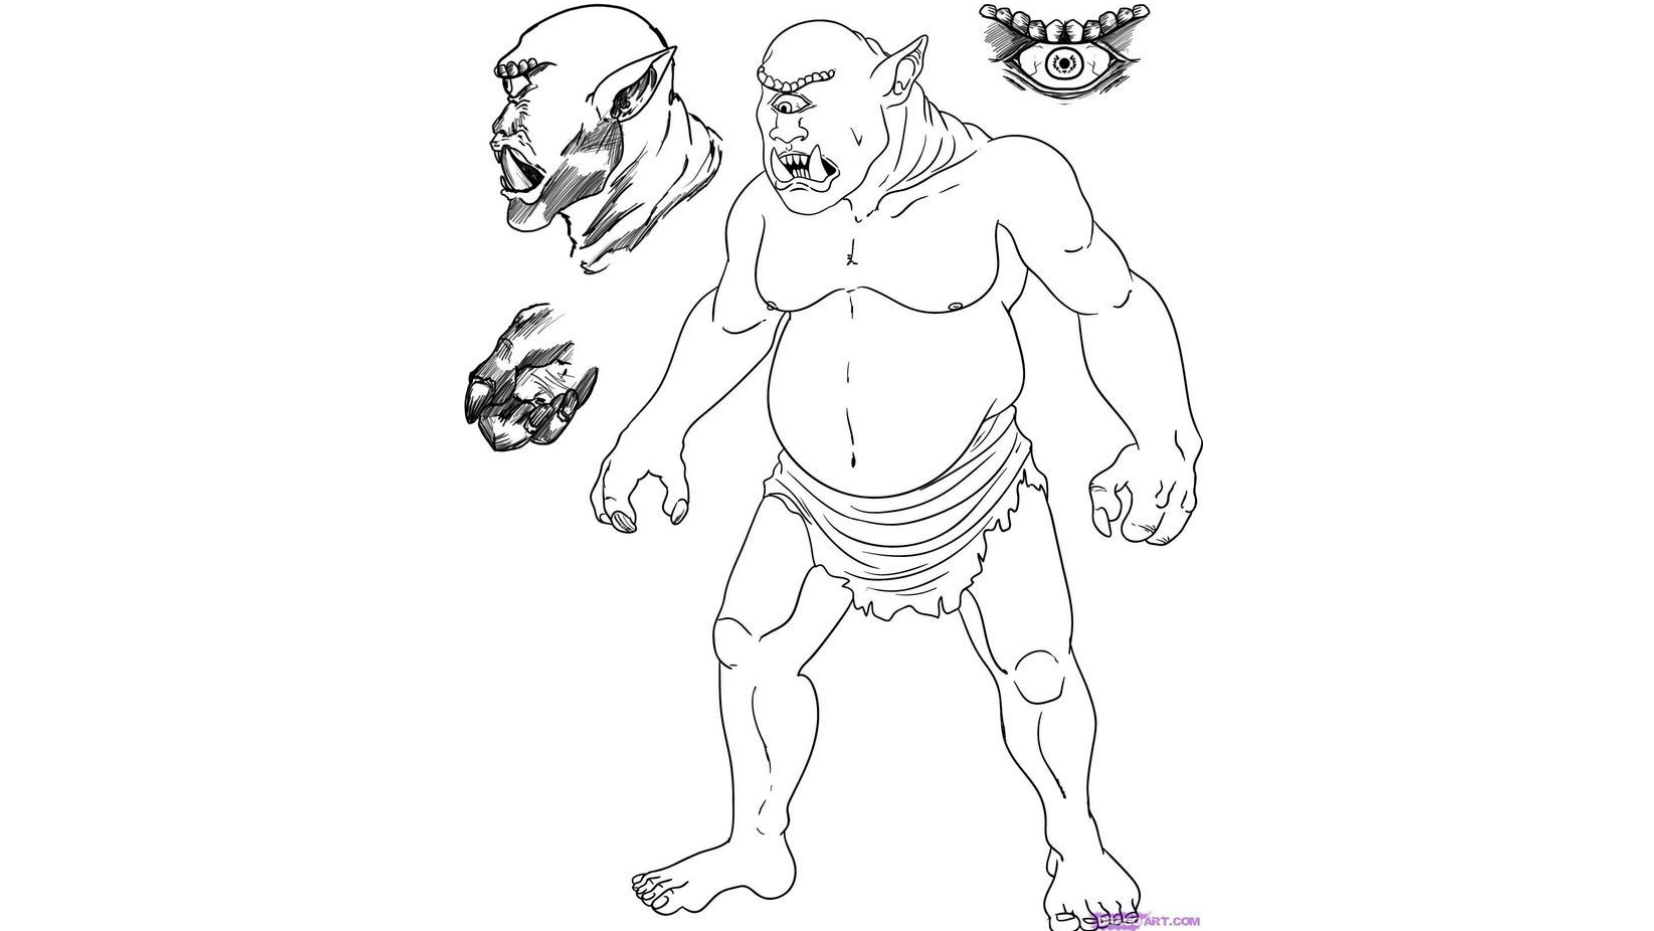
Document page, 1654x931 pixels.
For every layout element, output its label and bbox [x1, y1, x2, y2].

picture [464, 3, 1203, 931]
